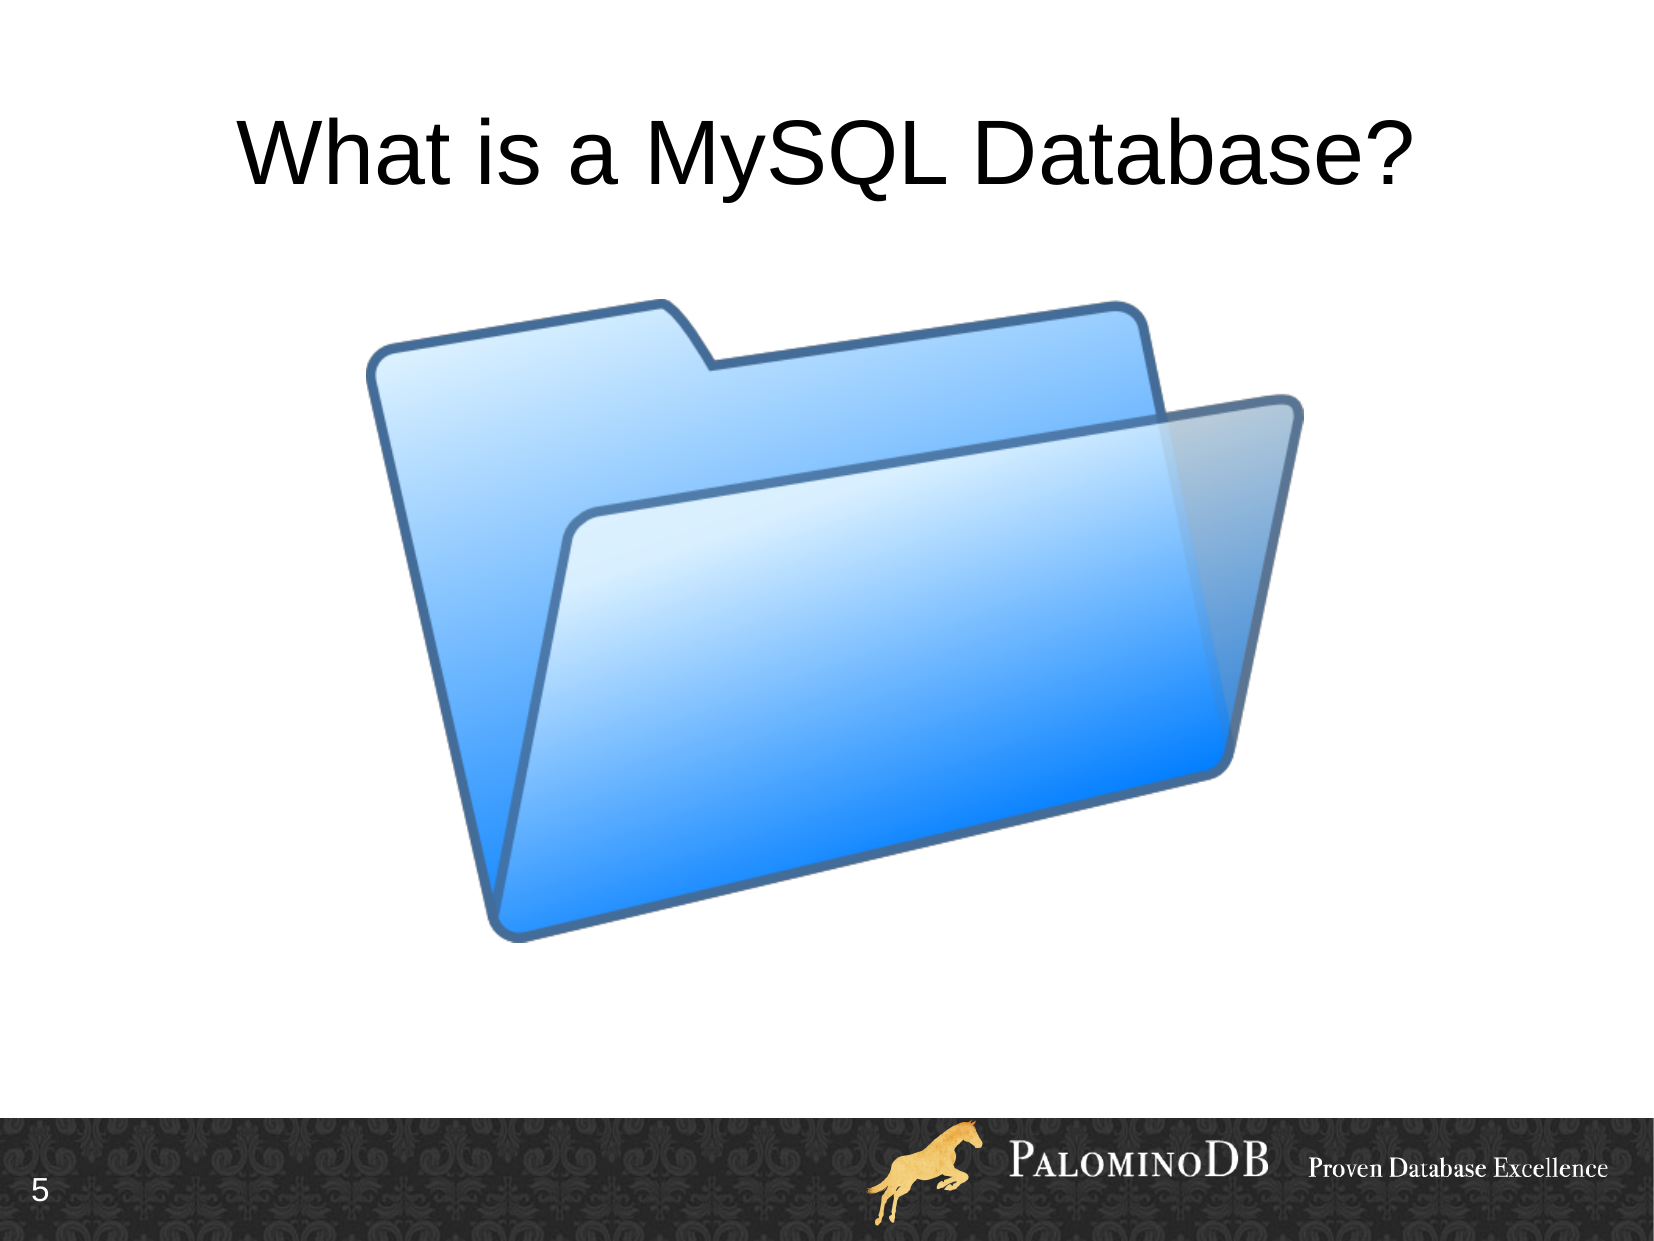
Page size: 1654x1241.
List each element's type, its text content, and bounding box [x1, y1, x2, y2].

picture [366, 299, 1304, 943]
picture [0, 1109, 1654, 1241]
title What is a MySQL Database? [82, 49, 1571, 257]
